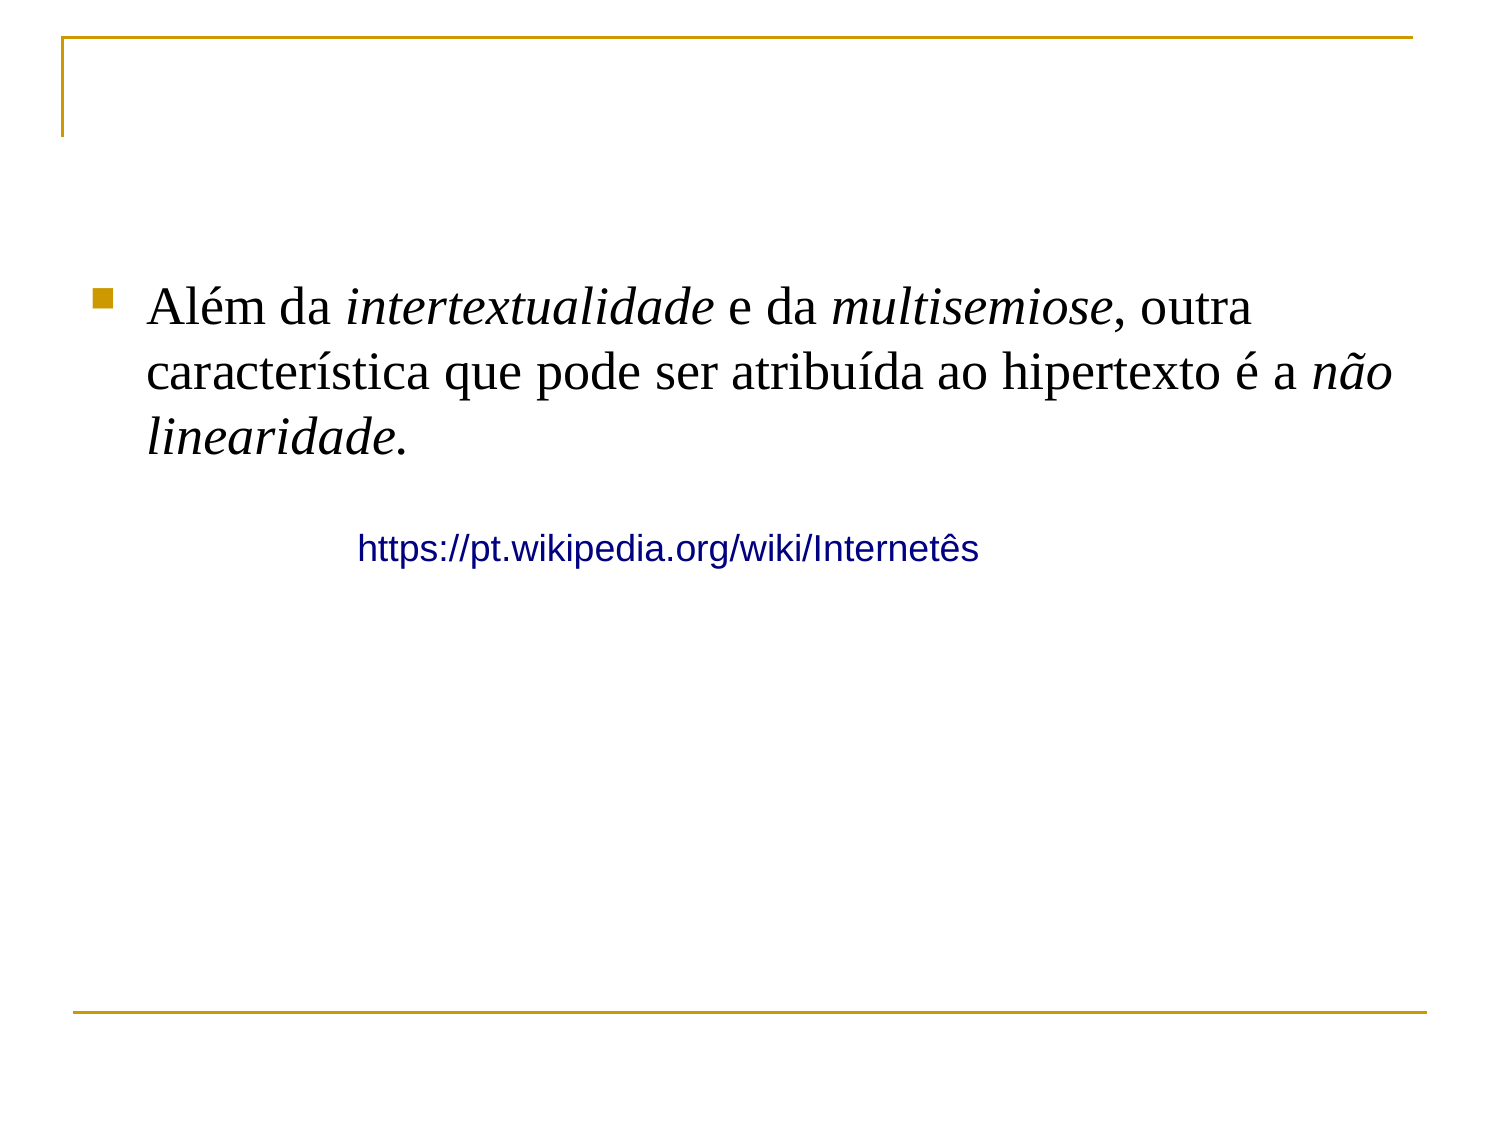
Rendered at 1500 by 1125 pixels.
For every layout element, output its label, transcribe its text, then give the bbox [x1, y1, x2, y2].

list Além da intertextualidade e da multisemiose, outra característica que pode ser atribuída ao hipertexto é a não linearidade. [75, 262, 1426, 1006]
text_box https://pt.wikipedia.org/wiki/Internetês [342, 516, 1125, 587]
